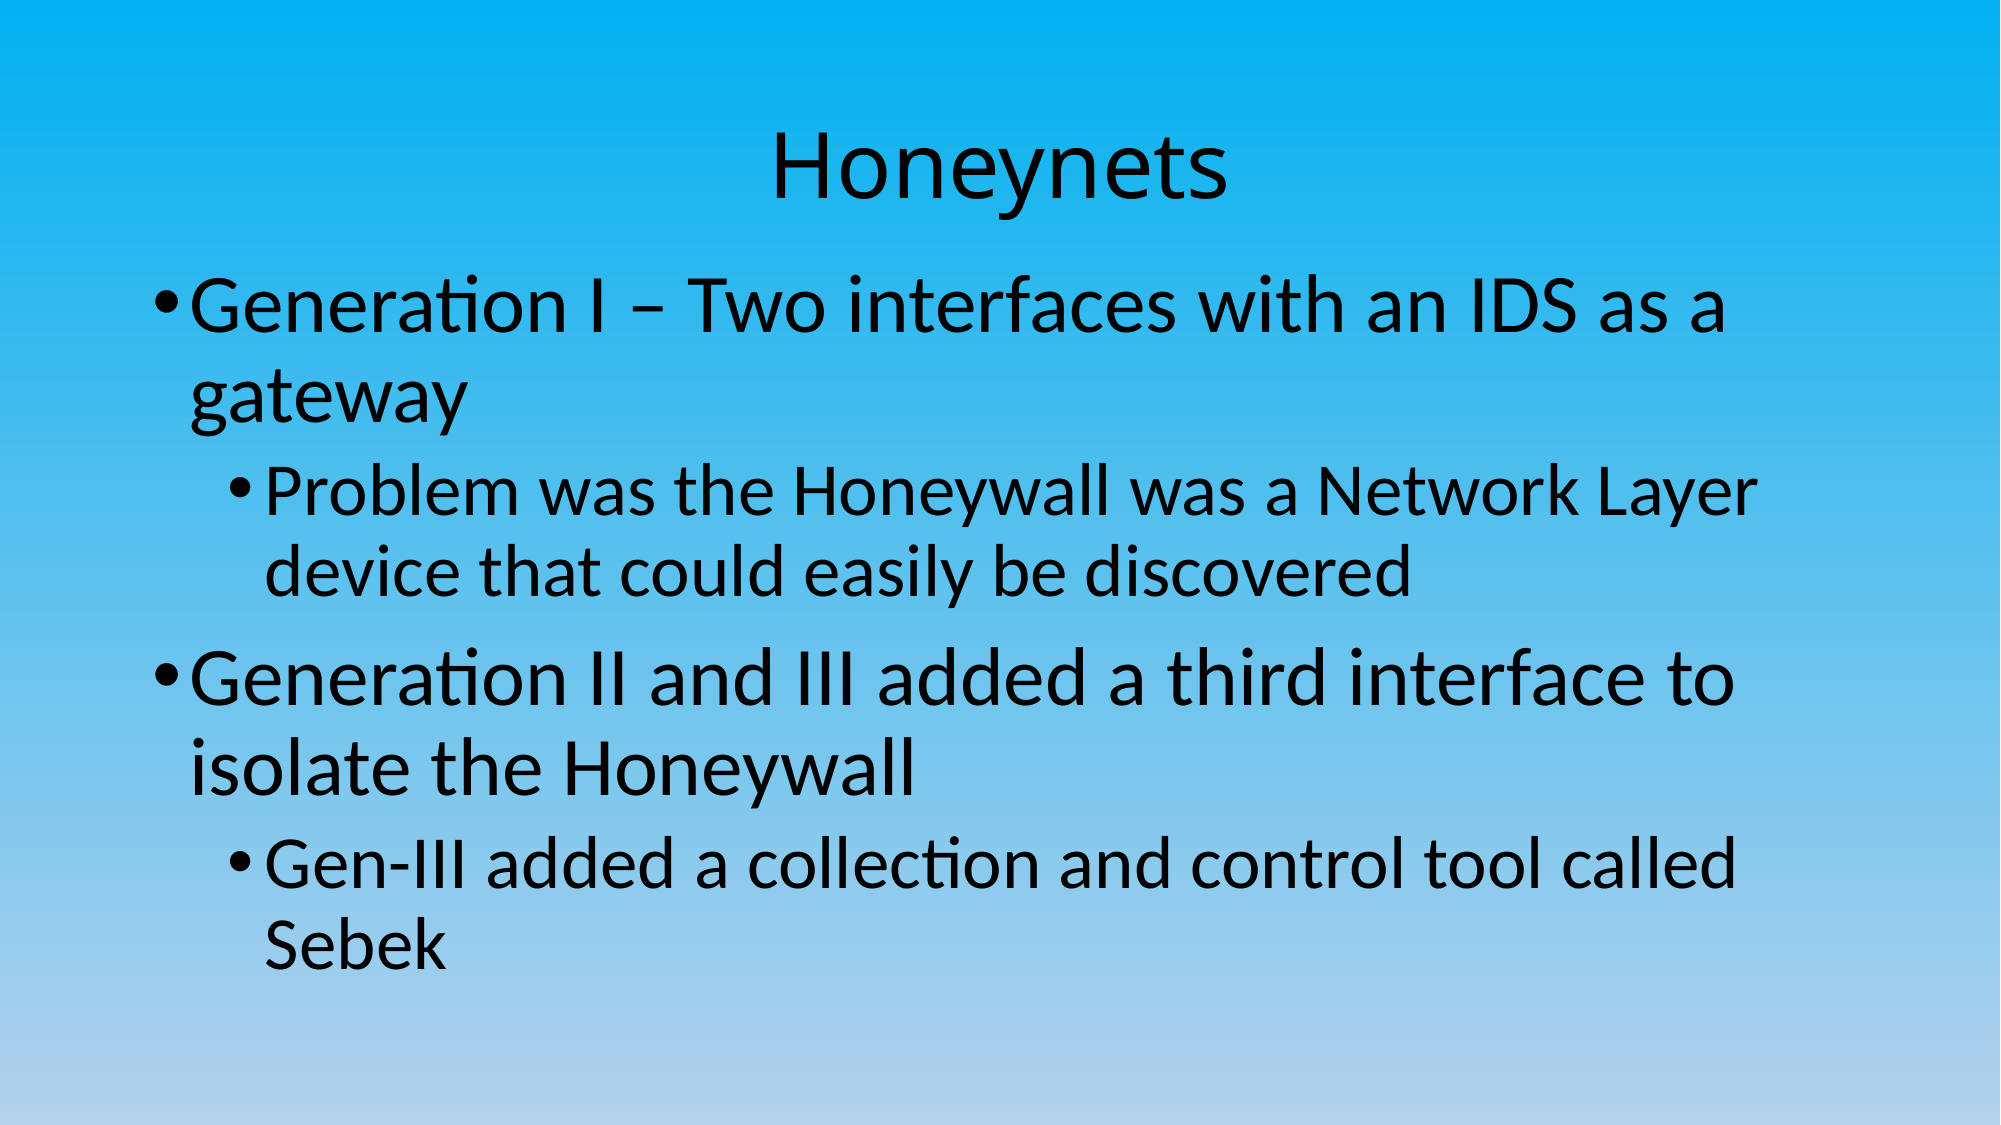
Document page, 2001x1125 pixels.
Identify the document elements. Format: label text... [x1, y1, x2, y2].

title Honeynets [137, 59, 1863, 253]
list Generation I – Two interfaces with an IDS as a gateway Problem was the Honeywall was a Network Layer device that could easily be discovered Generation II and III added a third interface to isolate the Honeywall Gen-III added a collection and control tool called Sebek [137, 253, 1863, 967]
